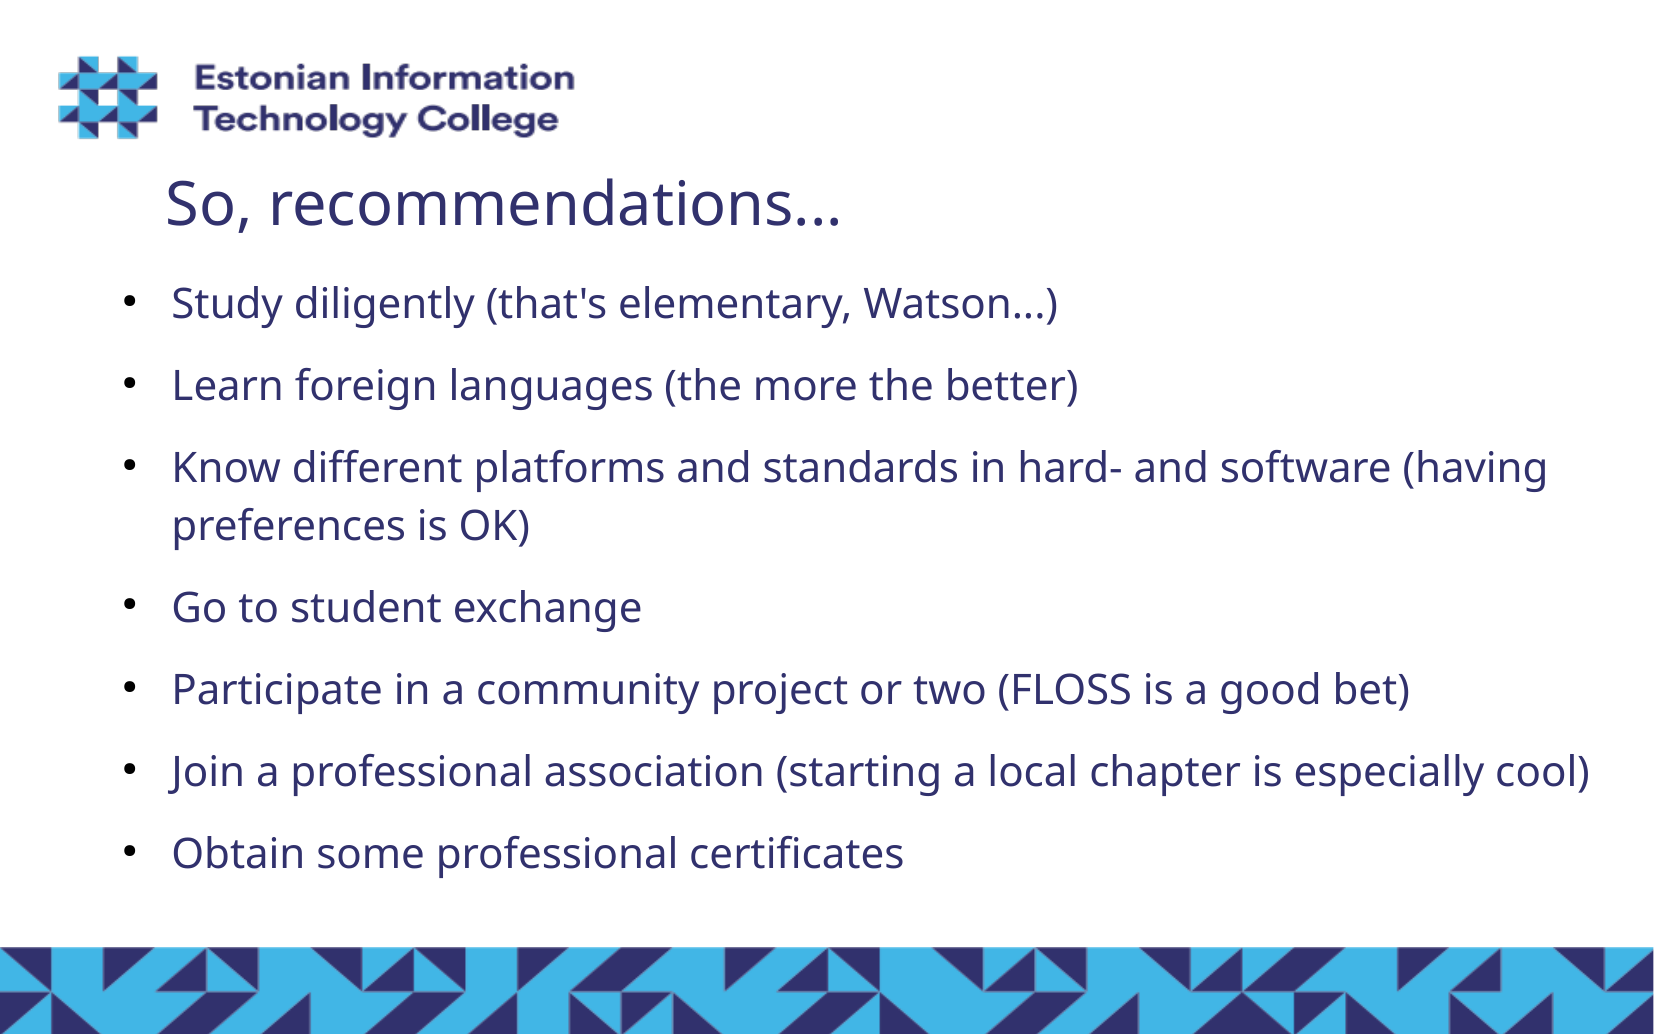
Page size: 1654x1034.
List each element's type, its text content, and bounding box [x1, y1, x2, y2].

list Study diligently (that's elementary, Watson...) Learn foreign languages (the more the better) Know different platforms and standards in hard- and software (having preferences is OK) Go to student exchange Participate in a community project or two (FLOSS is a good bet) Join a professional association (starting a local chapter is especially cool) Obtain some professional certificates [106, 273, 1607, 934]
title So, recommendations... [165, 147, 1217, 256]
